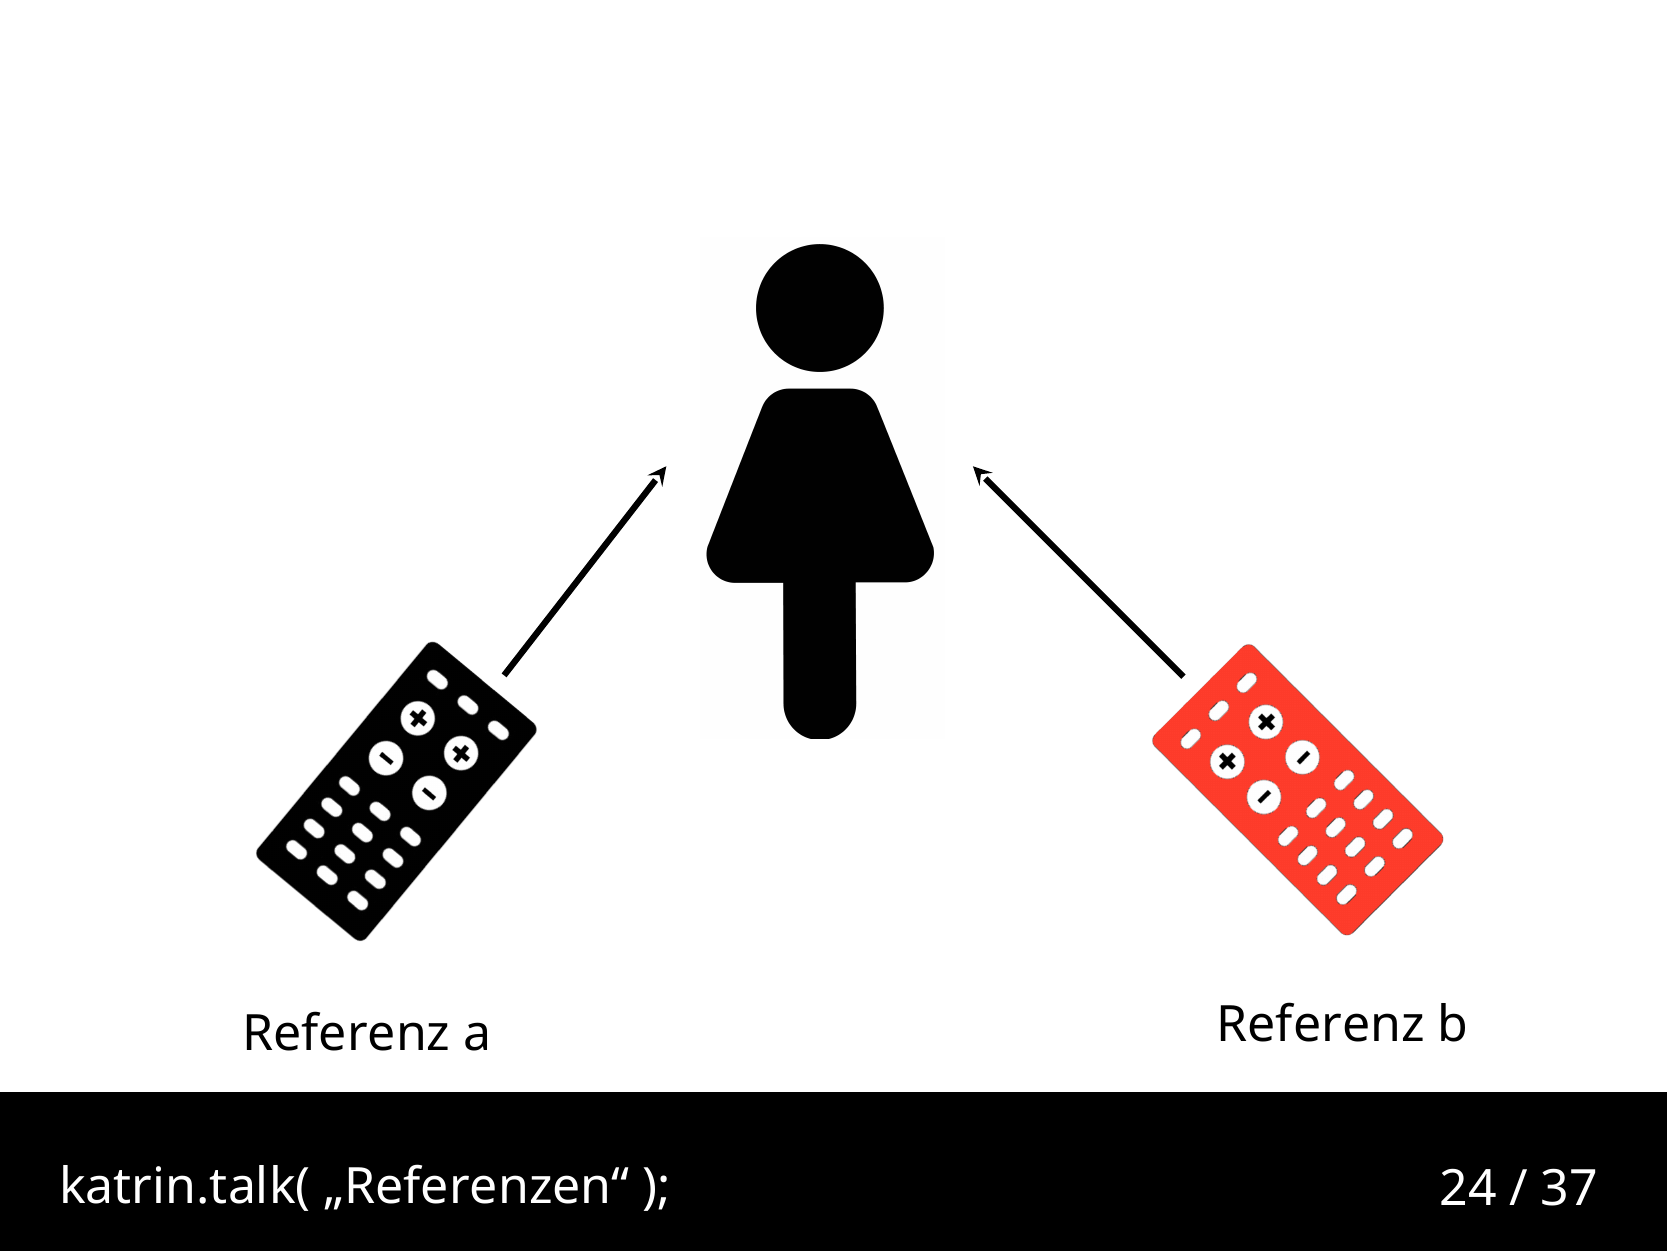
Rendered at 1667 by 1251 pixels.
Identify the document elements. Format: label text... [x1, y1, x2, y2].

text_box Referenz b [1201, 980, 1506, 1063]
picture [700, 237, 945, 739]
picture [1080, 572, 1483, 976]
text_box Referenz a [227, 989, 532, 1072]
text_box katrin.talk( „Referenzen“ ); [44, 1142, 1550, 1226]
picture [216, 566, 605, 981]
